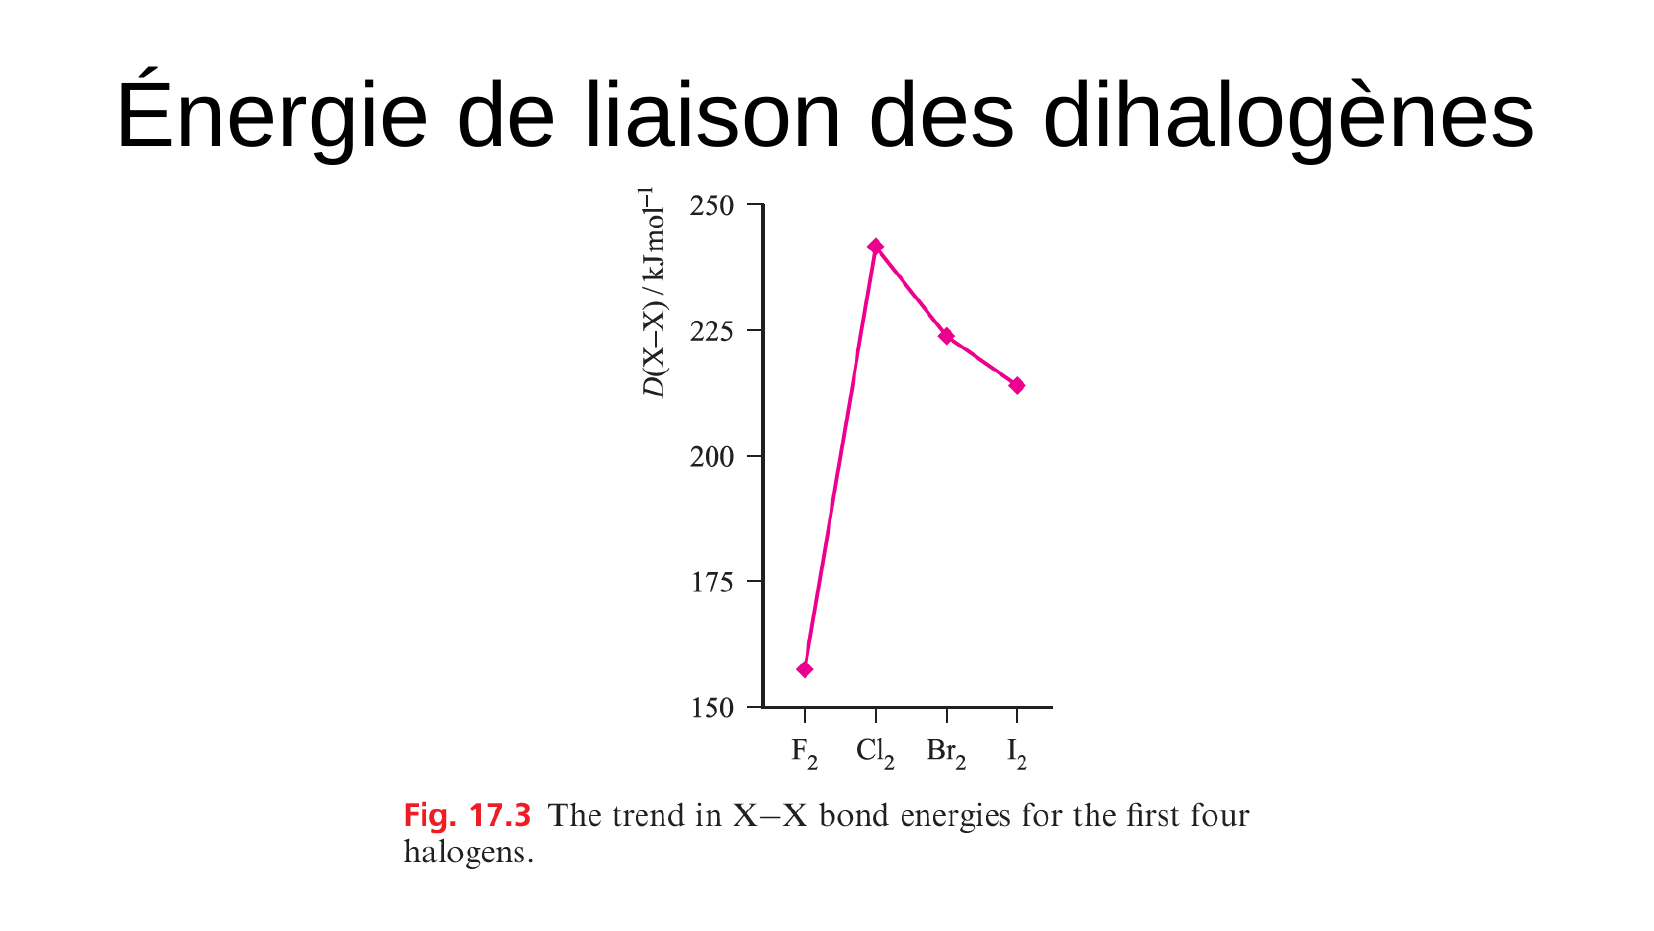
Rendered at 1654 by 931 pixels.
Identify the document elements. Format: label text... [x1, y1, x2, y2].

title Énergie de liaison des dihalogènes [82, 37, 1571, 193]
picture [398, 177, 1264, 907]
